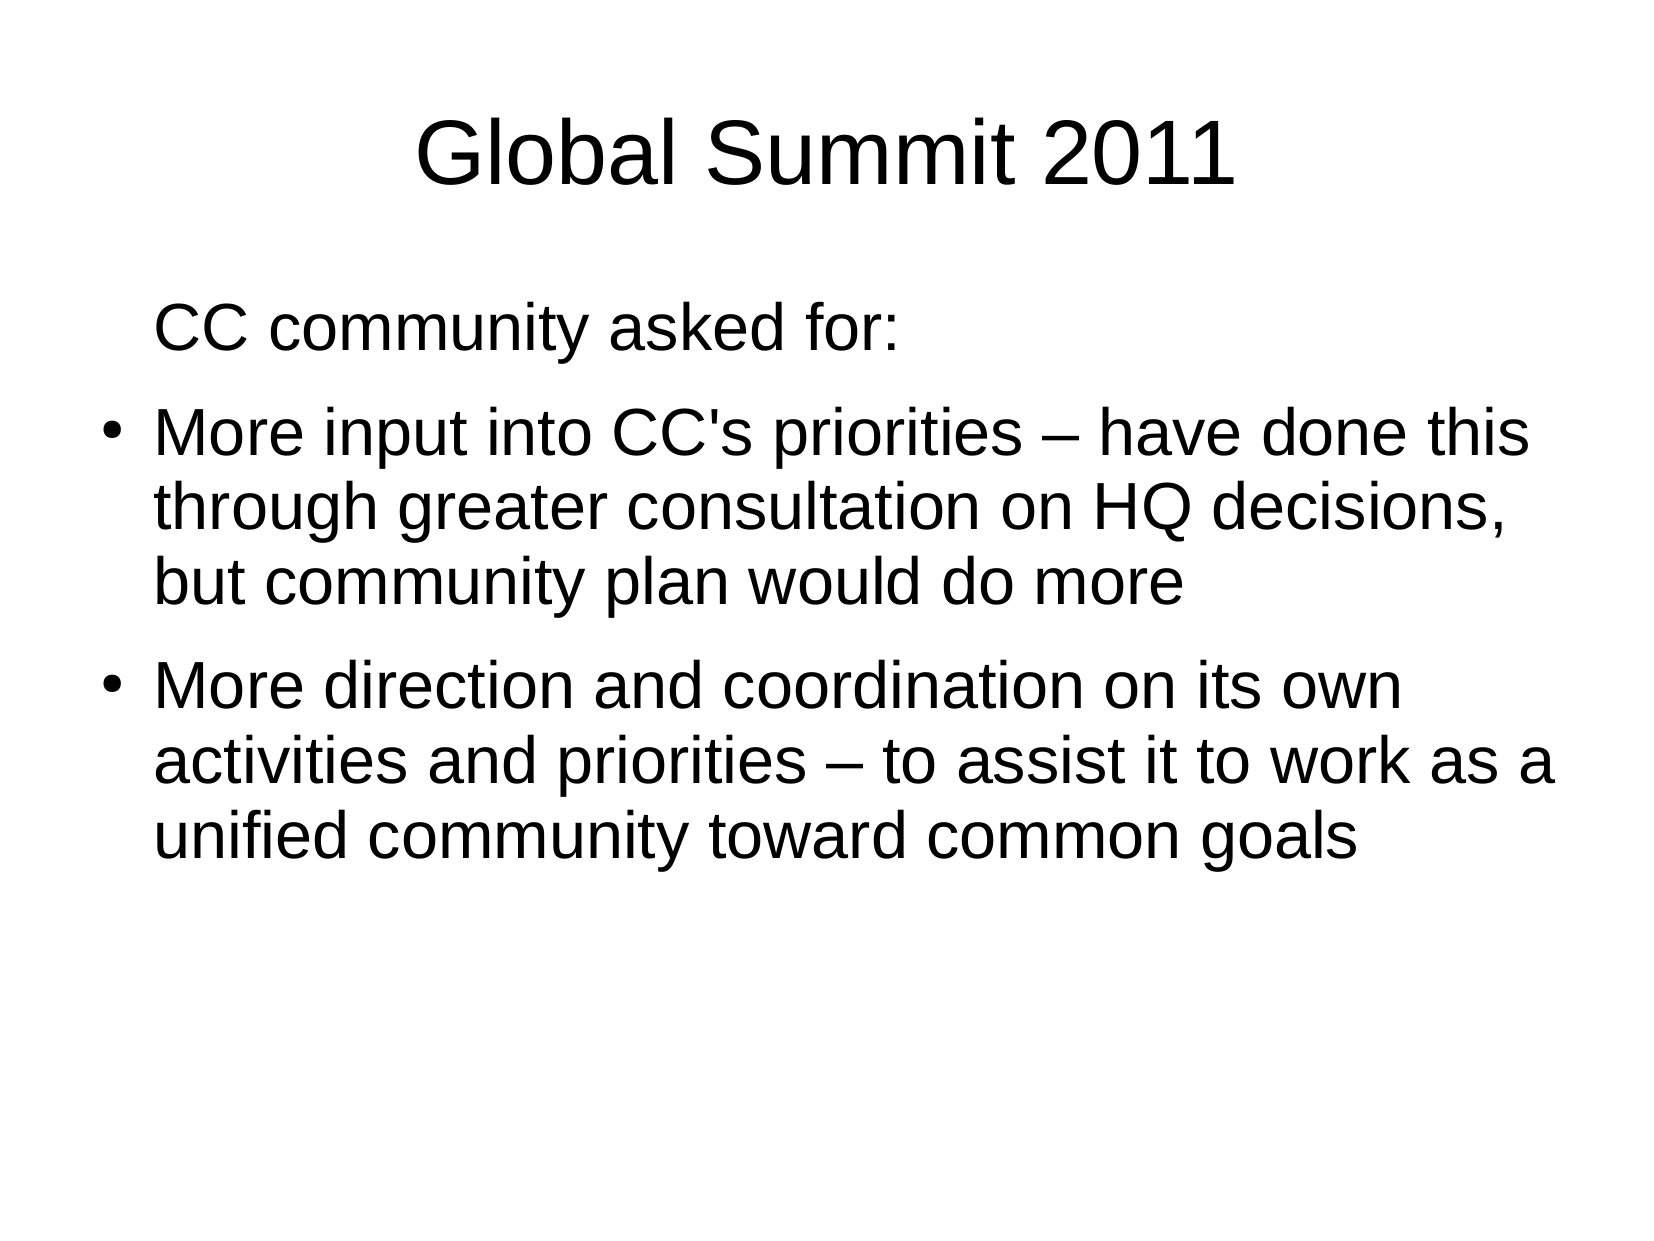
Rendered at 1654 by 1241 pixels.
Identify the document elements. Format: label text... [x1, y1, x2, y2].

title Global Summit 2011 [82, 49, 1571, 257]
list CC community asked for: More input into CC's priorities – have done this through greater consultation on HQ decisions, but community plan would do more More direction and coordination on its own activities and priorities – to assist it to work as a unified community toward common goals [82, 290, 1571, 1109]
